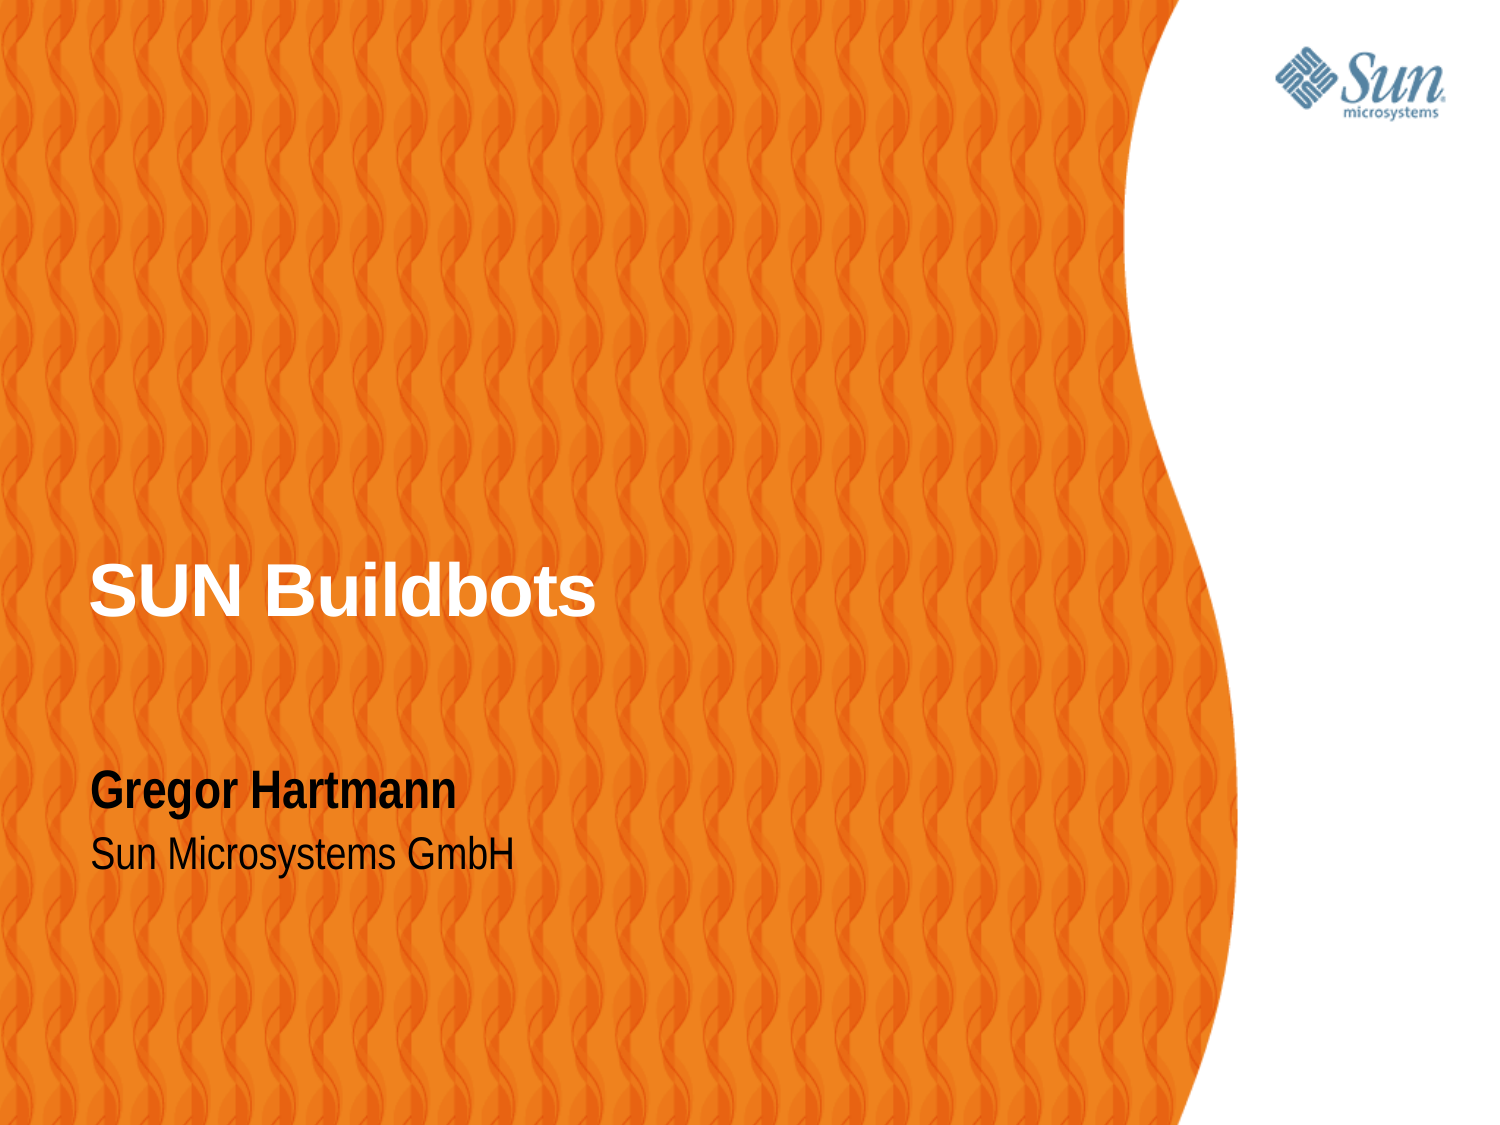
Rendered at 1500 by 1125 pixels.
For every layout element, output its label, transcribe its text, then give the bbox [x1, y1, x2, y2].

title SUN Buildbots [88, 470, 908, 716]
picture [0, 0, 1500, 1125]
list Gregor Hartmann Sun Microsystems GmbH [90, 766, 1155, 987]
